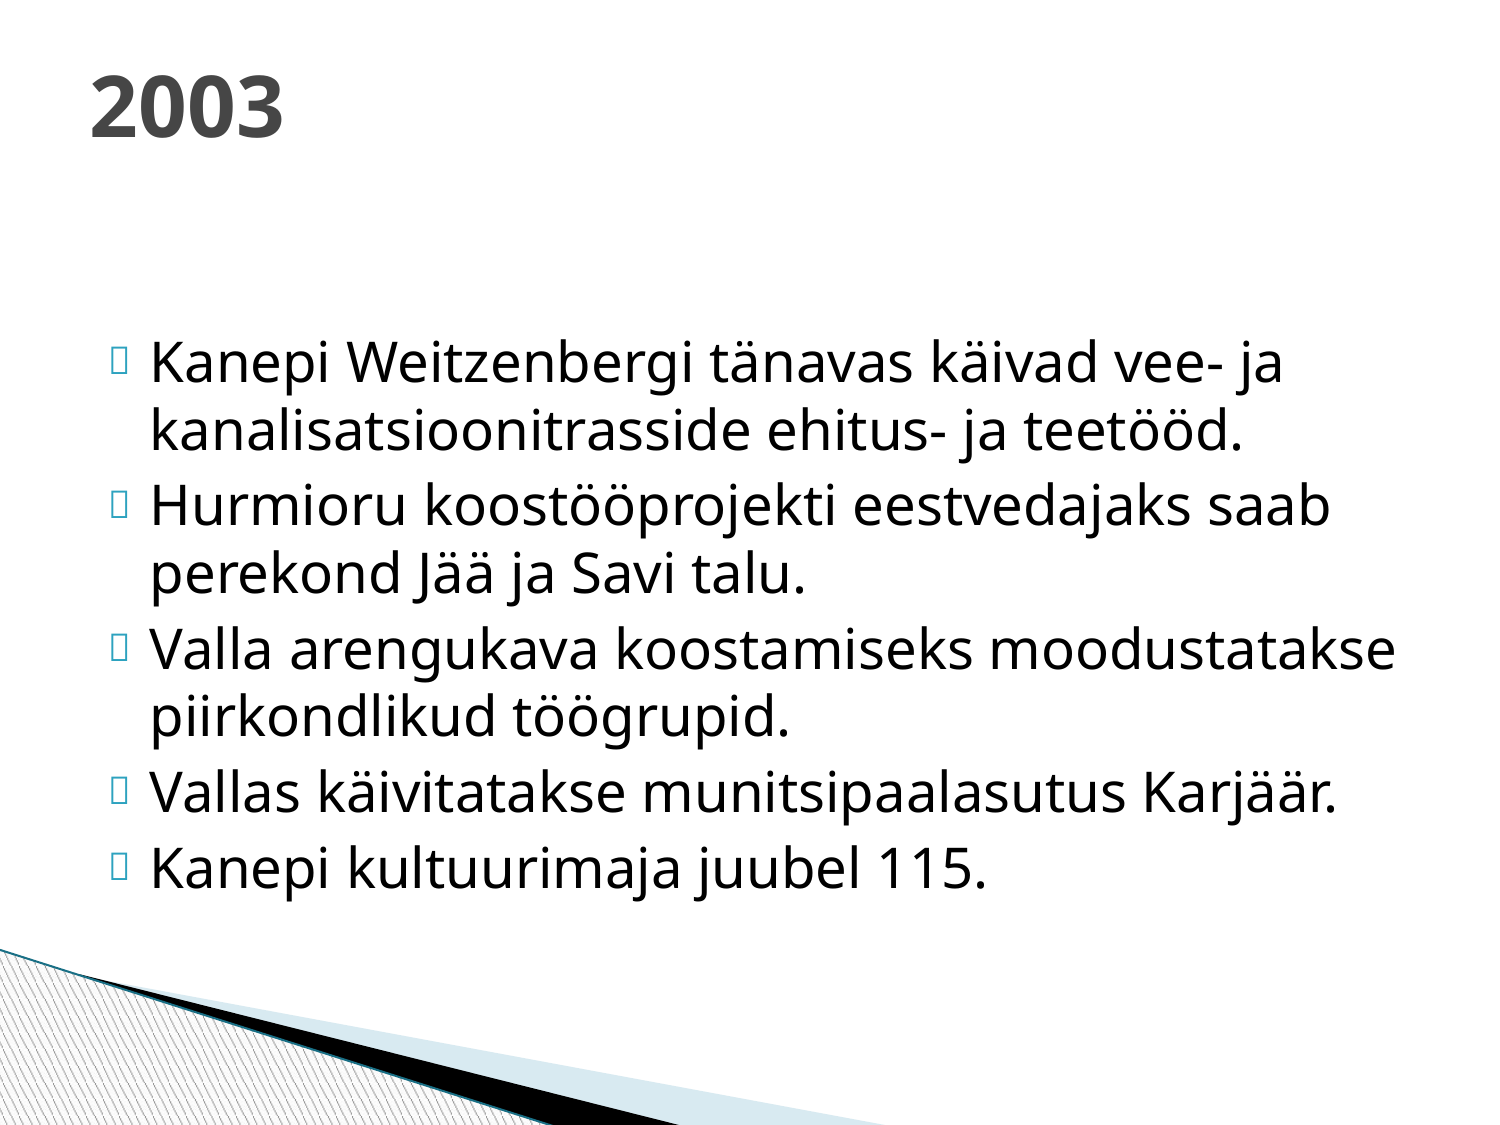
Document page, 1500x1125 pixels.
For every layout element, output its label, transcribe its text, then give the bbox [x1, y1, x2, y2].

list Kanepi Weitzenbergi tänavas käivad vee- ja kanalisatsioonitrasside ehitus- ja teetööd. Hurmioru koostööprojekti eestvedajaks saab perekond Jää ja Savi talu. Valla arengukava koostamiseks moodustatakse piirkondlikud töögrupid. Vallas käivitatakse munitsipaalasutus Karjäär. Kanepi kultuurimaja juubel 115. [75, 243, 1425, 986]
picture [0, 952, 543, 1125]
title 2003 [75, 45, 1425, 233]
